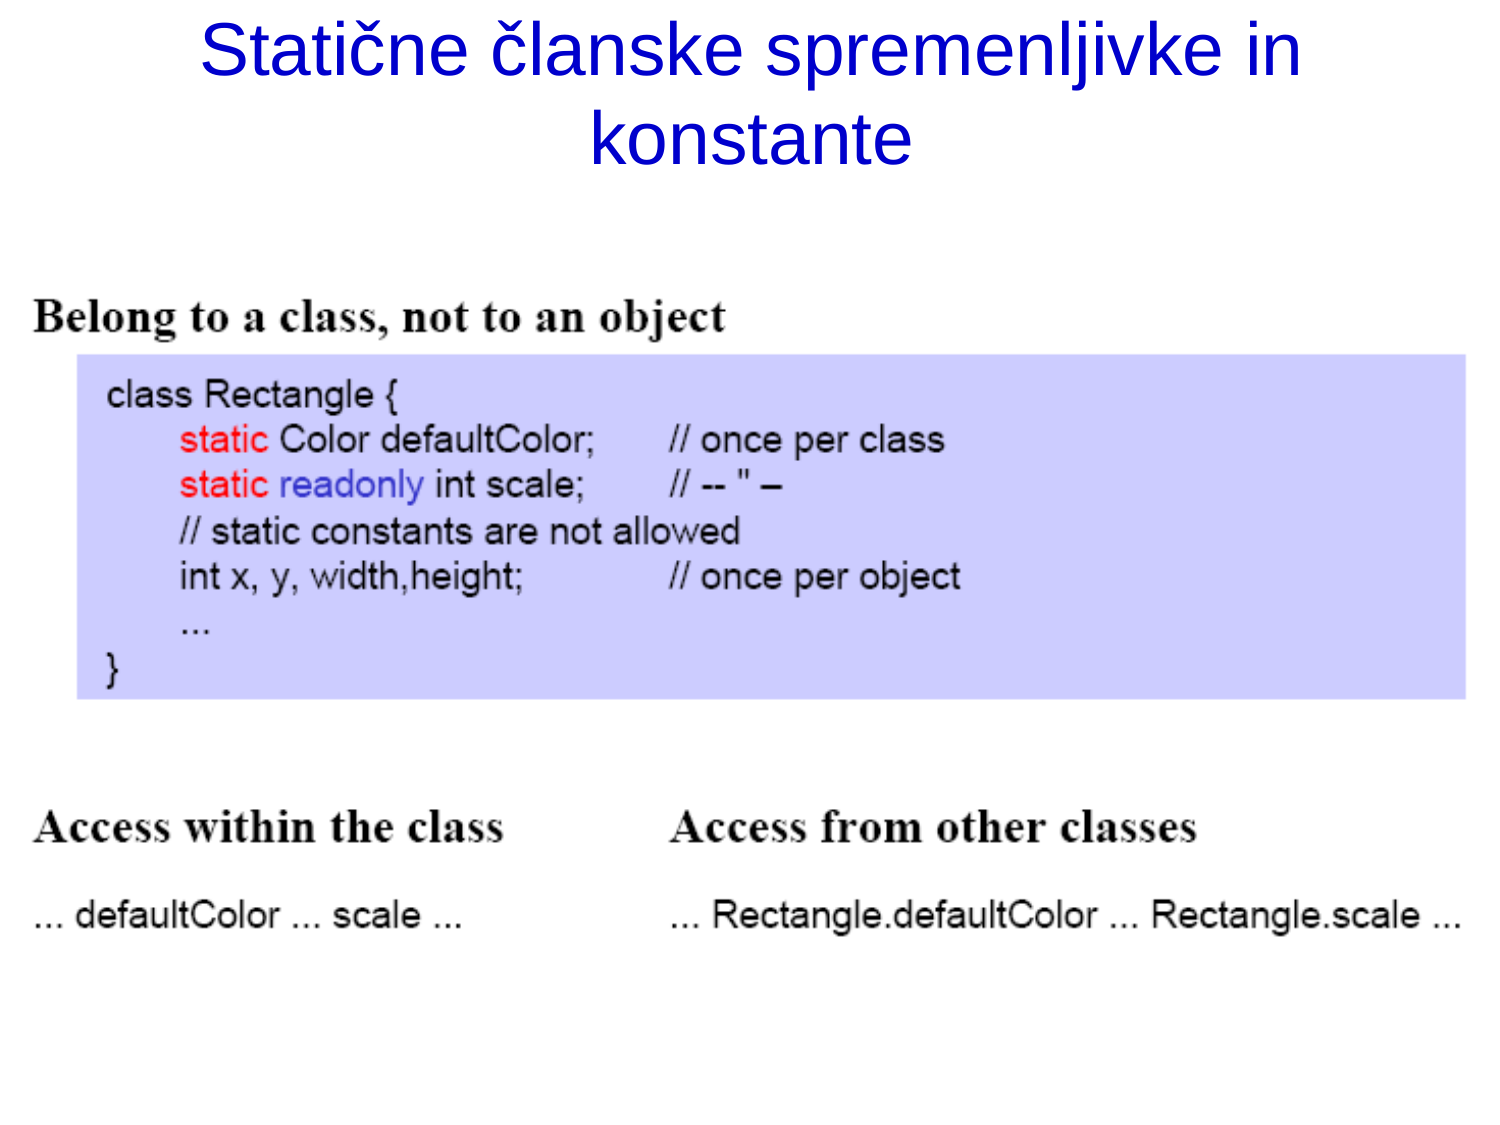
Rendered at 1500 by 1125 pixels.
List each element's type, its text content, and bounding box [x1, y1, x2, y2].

title Statične članske spremenljivke in konstante [76, 0, 1427, 188]
text_box [0, 263, 1500, 1004]
